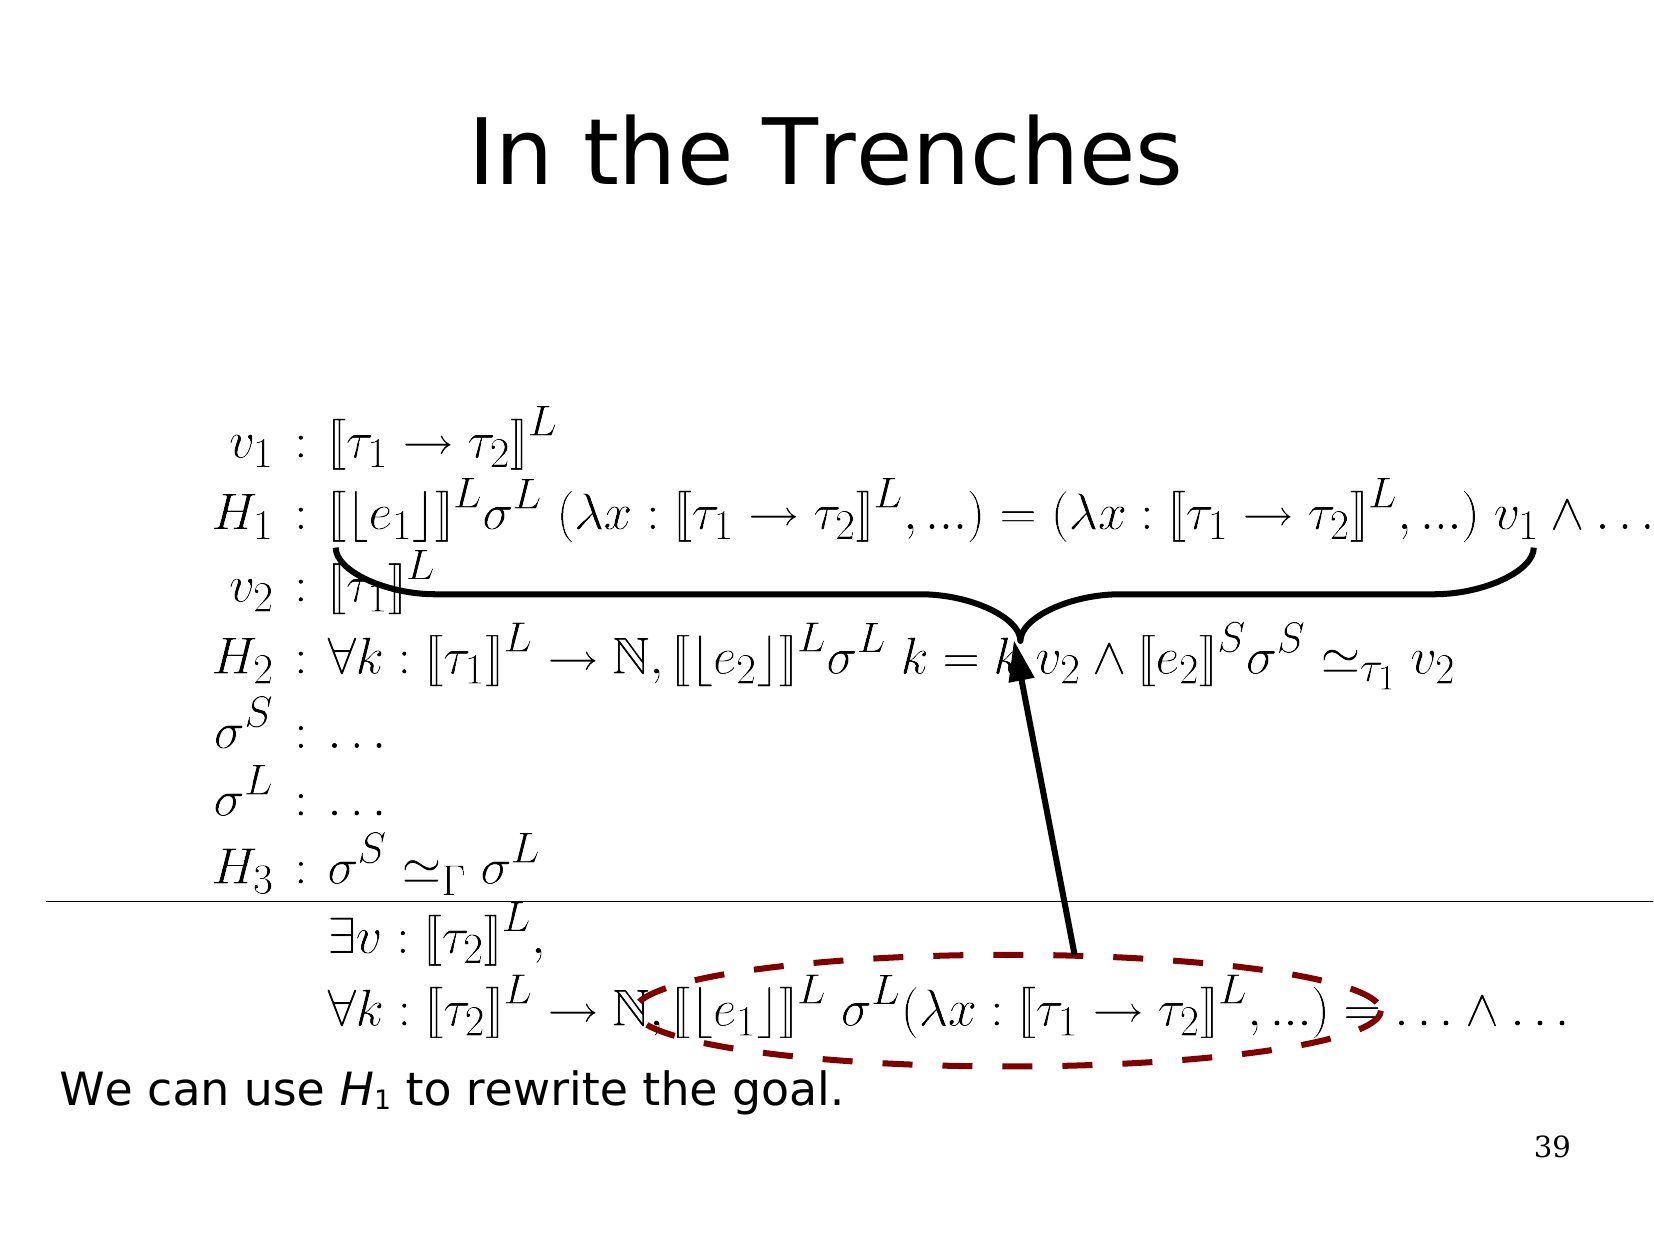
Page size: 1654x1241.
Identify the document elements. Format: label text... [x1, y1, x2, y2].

text_box We can use H1 to rewrite the goal. [44, 1055, 1604, 1139]
picture [46, 406, 1654, 1038]
title In the Trenches [82, 56, 1571, 250]
